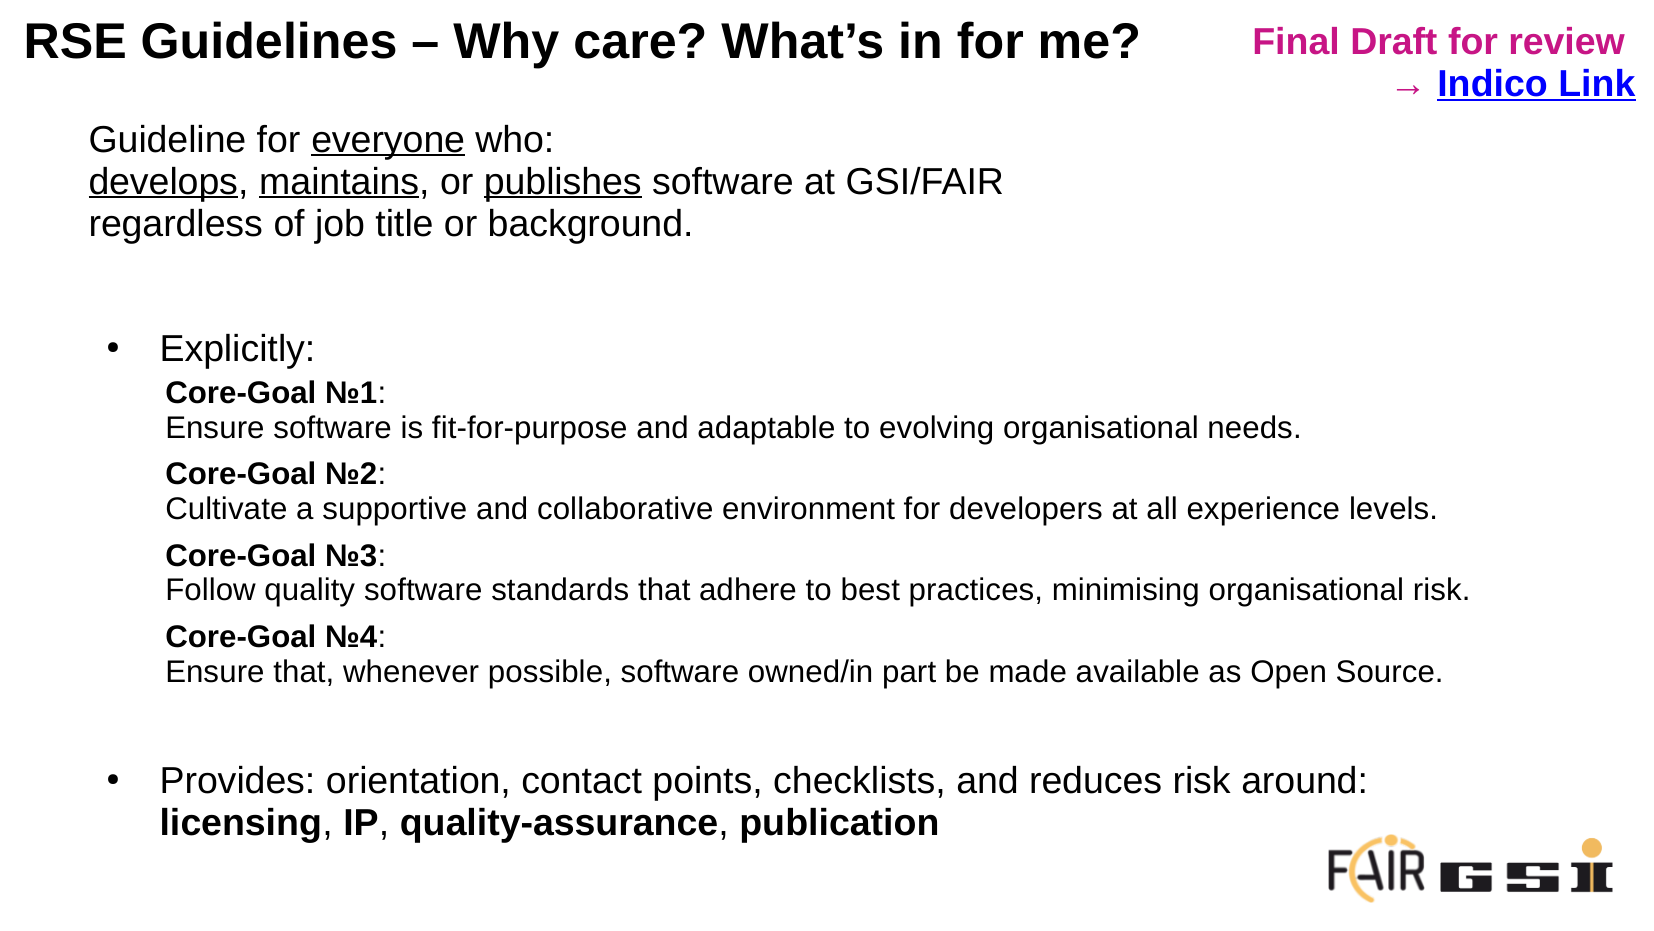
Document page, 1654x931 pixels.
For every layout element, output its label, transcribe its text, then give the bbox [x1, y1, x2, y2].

text_box Final Draft for review → Indico Link [1237, 13, 1651, 113]
title RSE Guidelines – Why care? What’s in for me? [23, 5, 1638, 77]
list Guideline for everyone who: develops, maintains, or publishes software at GSI/FAIR regardless of job title or background. Explicitly: Core-Goal №1: Ensure software is fit-for-purpose and adaptable to evolving organisational needs. Core-Goal №2: Cultivate a supportive and collaborative environment for developers at all experience levels. Core-Goal №3: Follow quality software standards that adhere to best practices, minimising organisational risk. Core-Goal №4: Ensure that, whenever possible, software owned/in part be made available as Open Source. Provides: orientation, contact points, checklists, and reduces risk around: licensing, IP, quality-assurance, publication [88, 118, 1577, 880]
picture [1439, 836, 1615, 895]
picture [1328, 880, 1425, 904]
